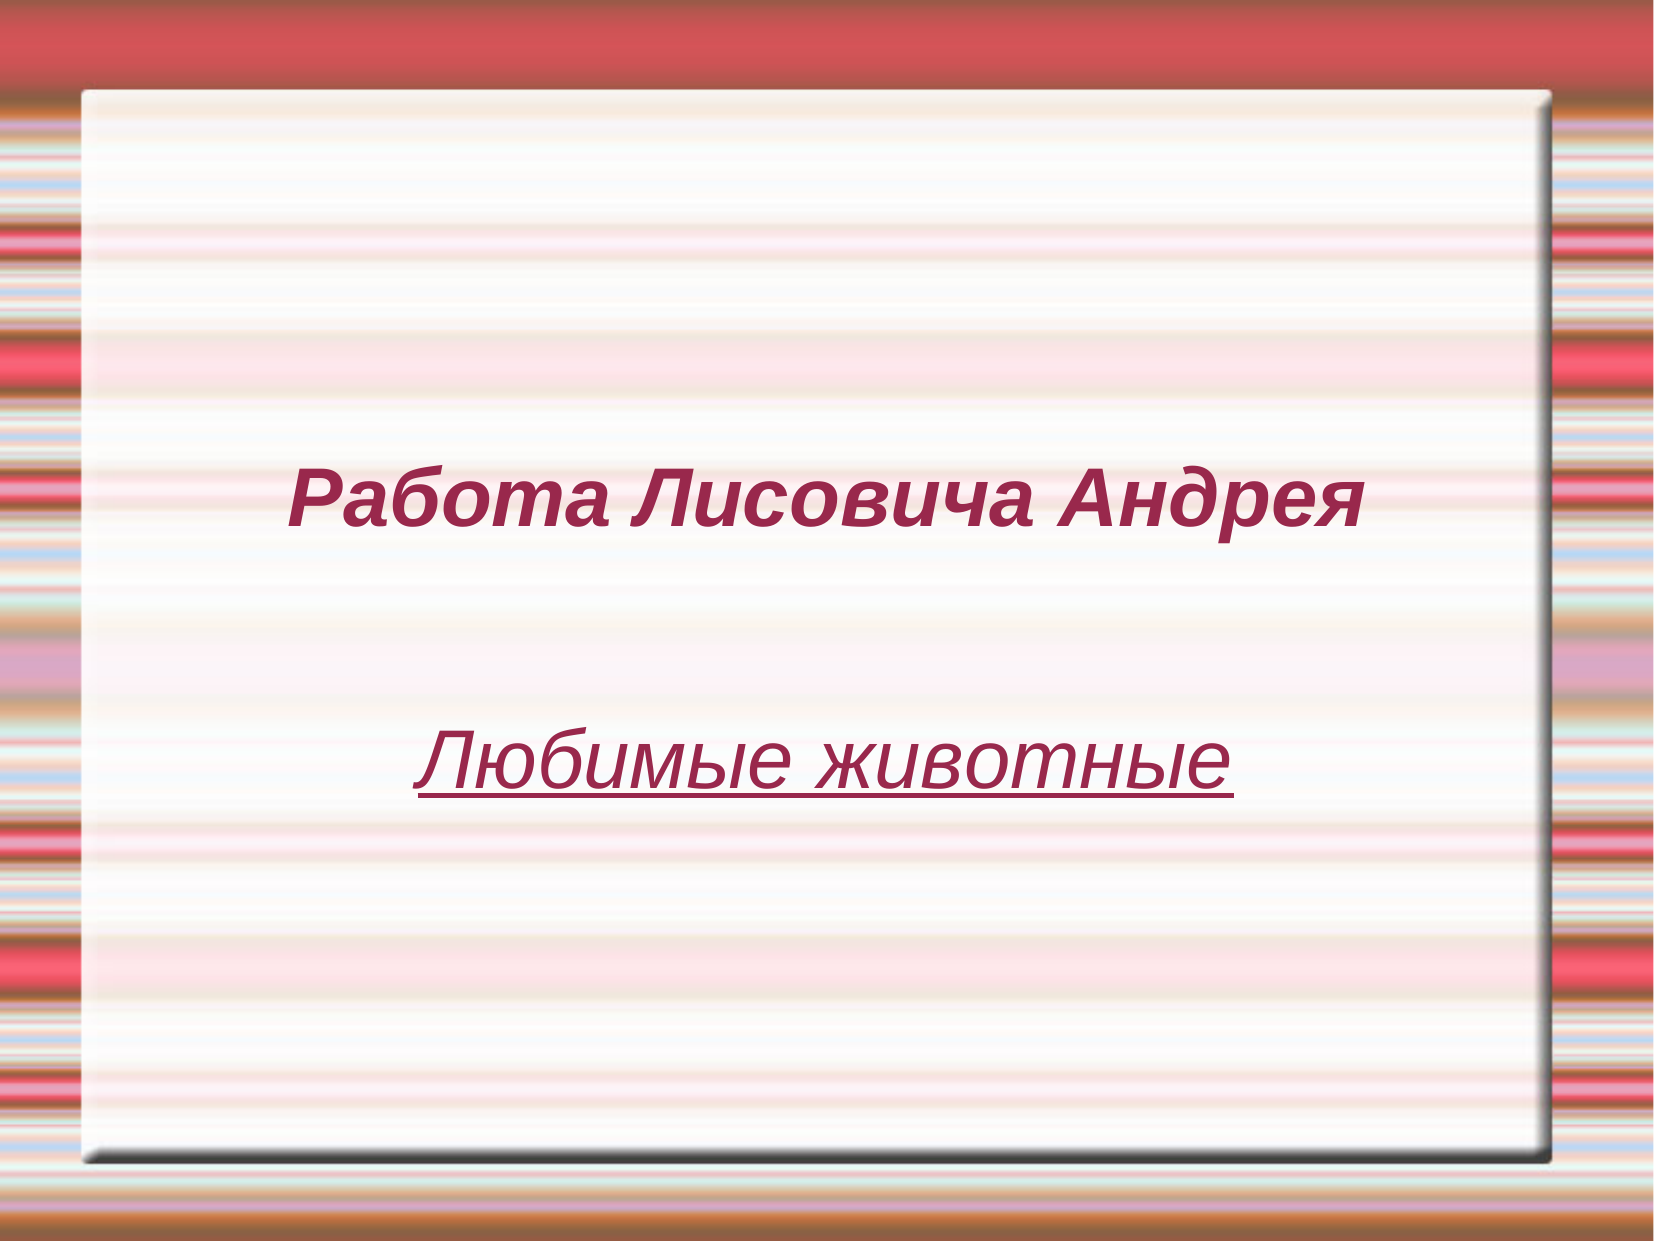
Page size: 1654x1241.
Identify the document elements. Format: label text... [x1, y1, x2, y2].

picture [0, 0, 1654, 1241]
title Работа Лисовича Андрея [121, 0, 1534, 544]
subtitle Любимые животные [134, 350, 1516, 1170]
